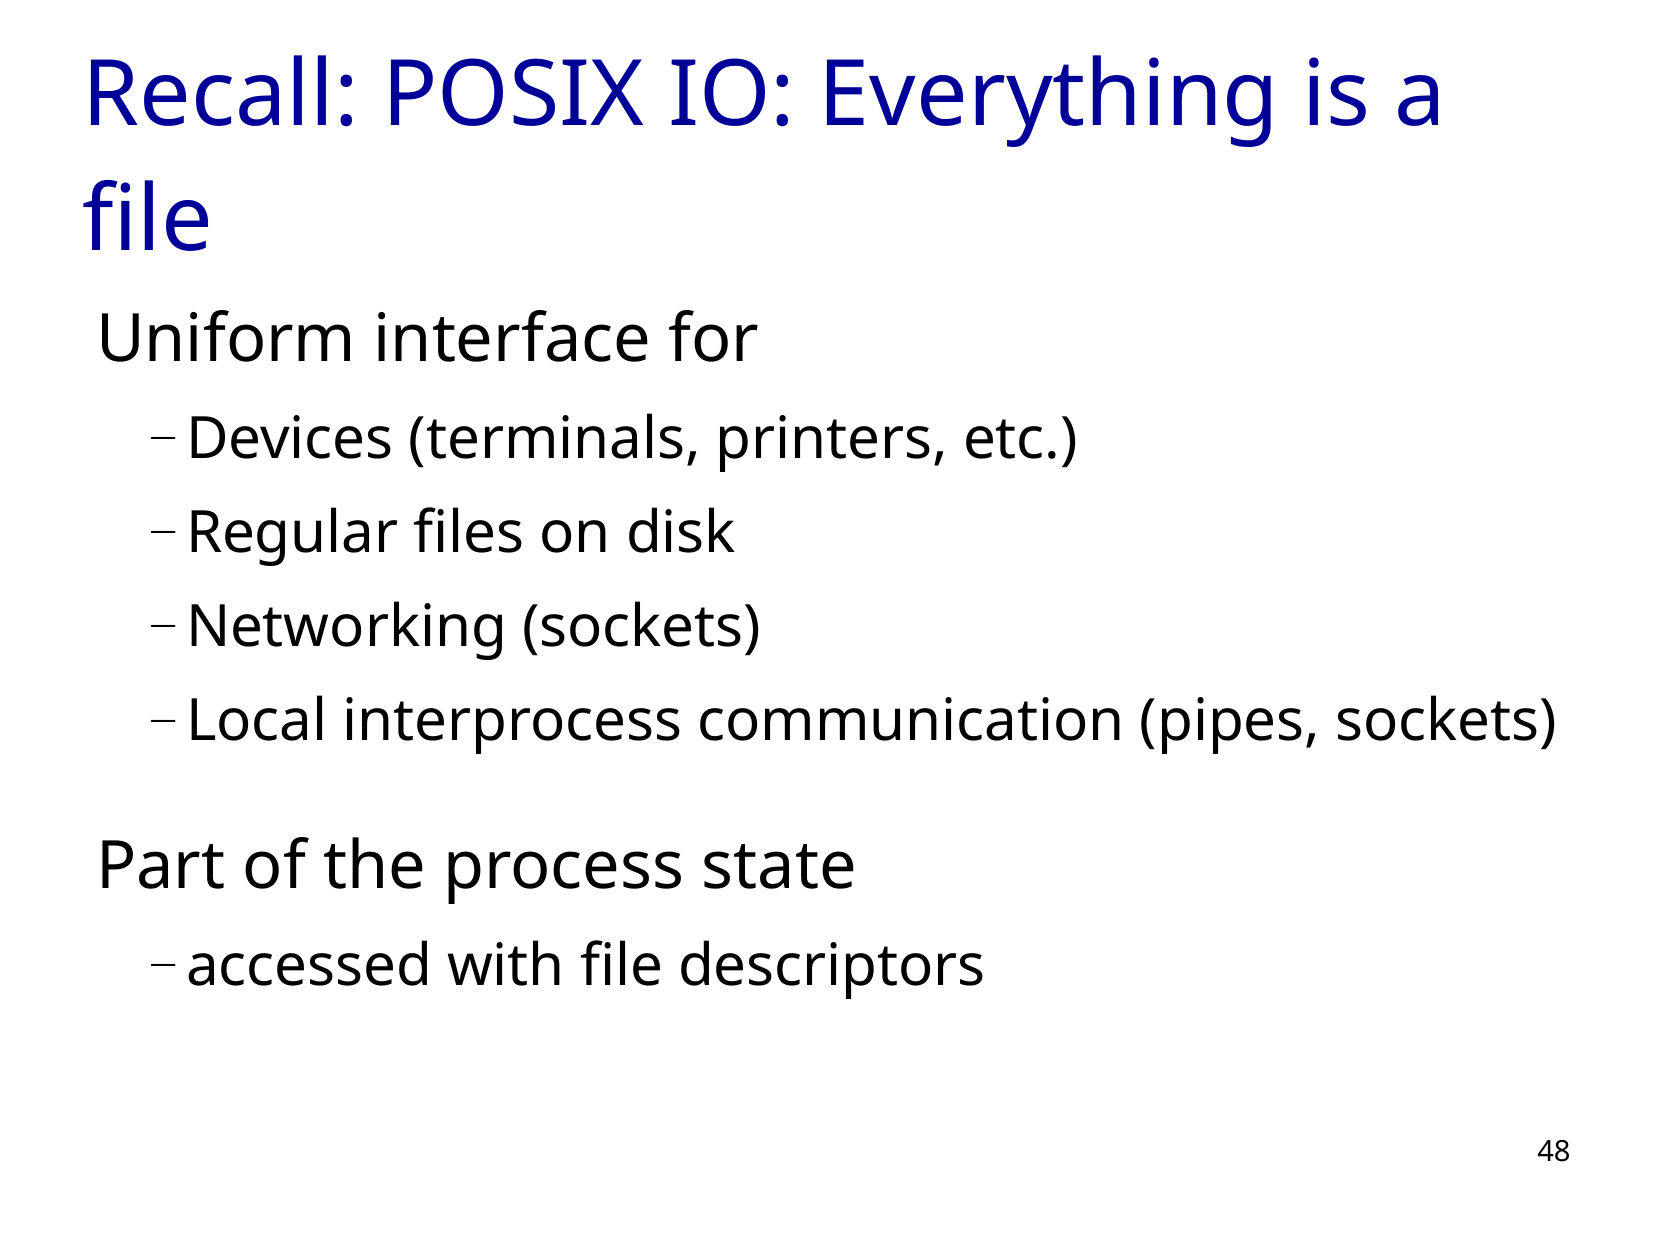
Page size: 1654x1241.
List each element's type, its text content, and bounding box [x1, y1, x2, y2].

title Recall: POSIX IO: Everything is a file [82, 49, 1571, 257]
list Uniform interface for Devices (terminals, printers, etc.) Regular files on disk Networking (sockets) Local interprocess communication (pipes, sockets) Part of the process state accessed with file descriptors [60, 290, 1571, 1096]
